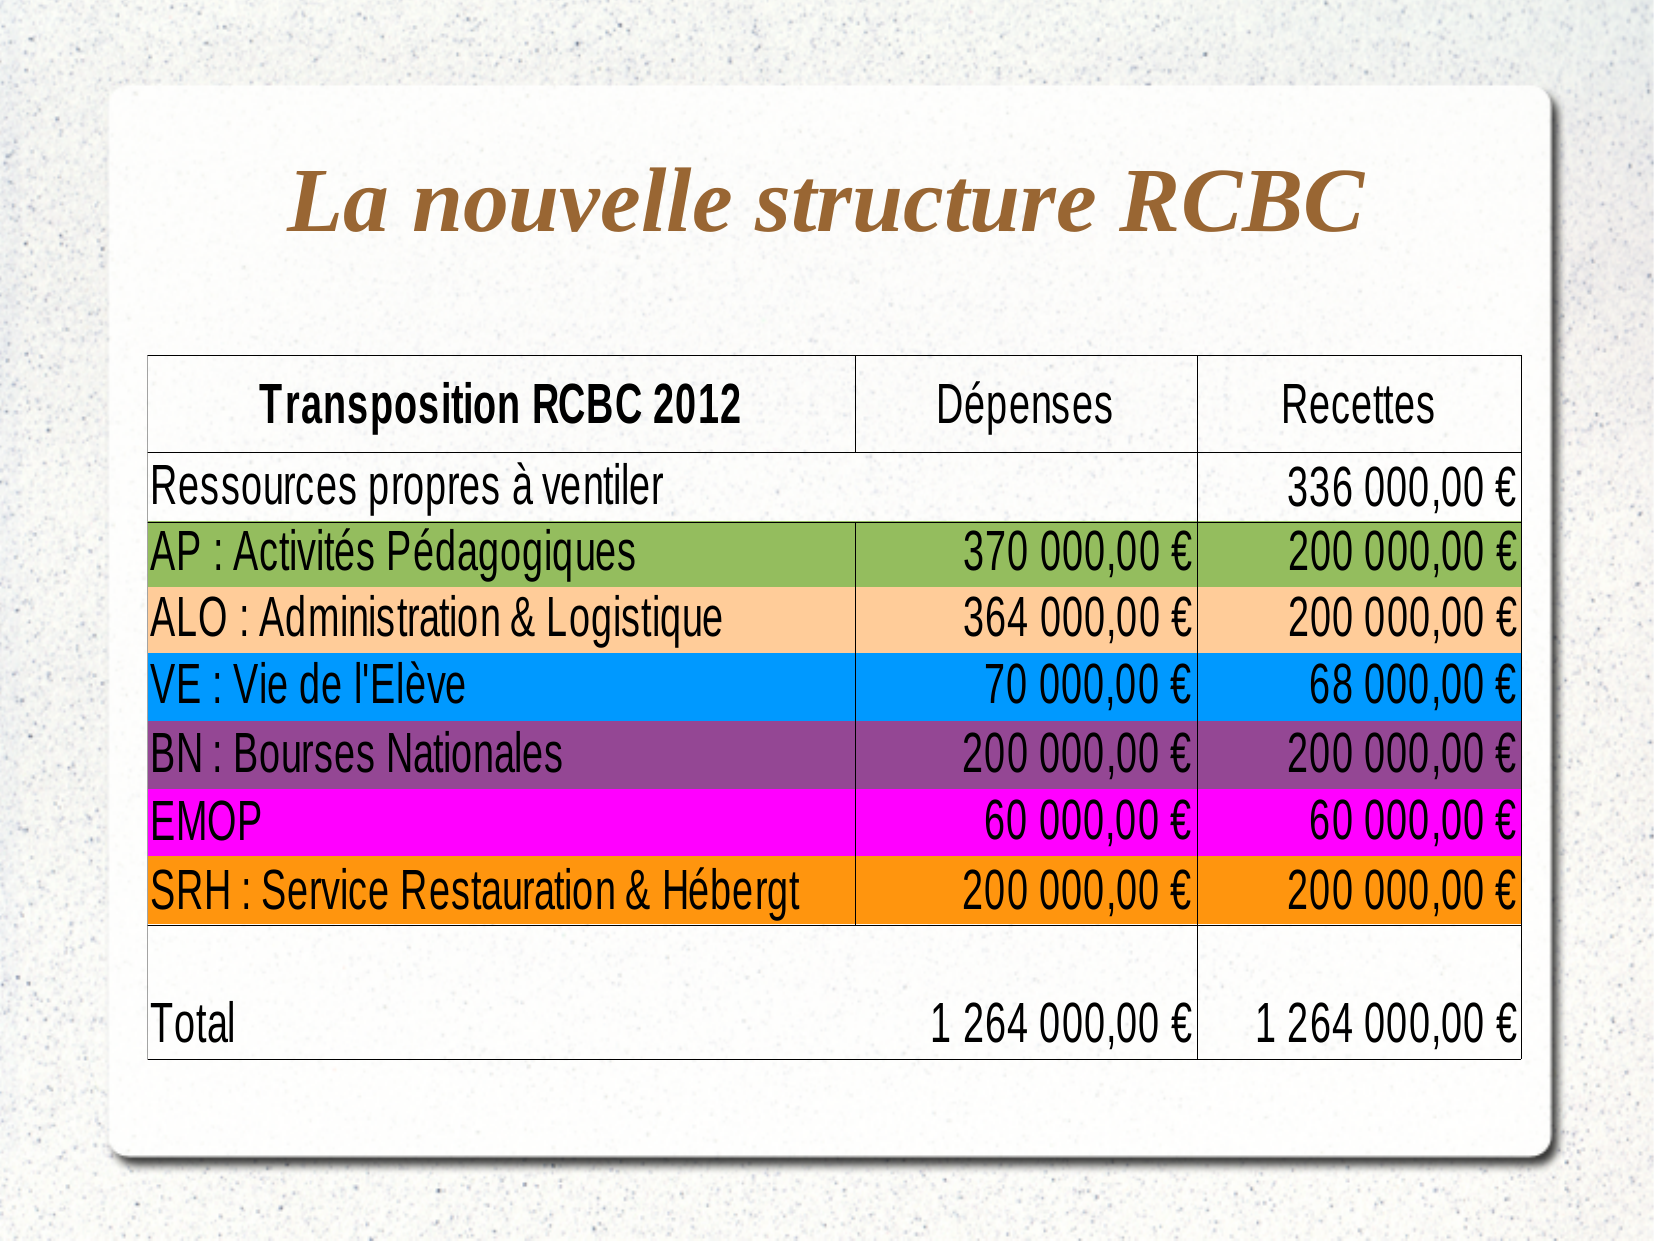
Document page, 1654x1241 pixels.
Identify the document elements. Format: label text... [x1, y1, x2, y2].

title La nouvelle structure RCBC [118, 96, 1536, 304]
chart [147, 354, 1525, 1064]
picture [0, 0, 1654, 1241]
